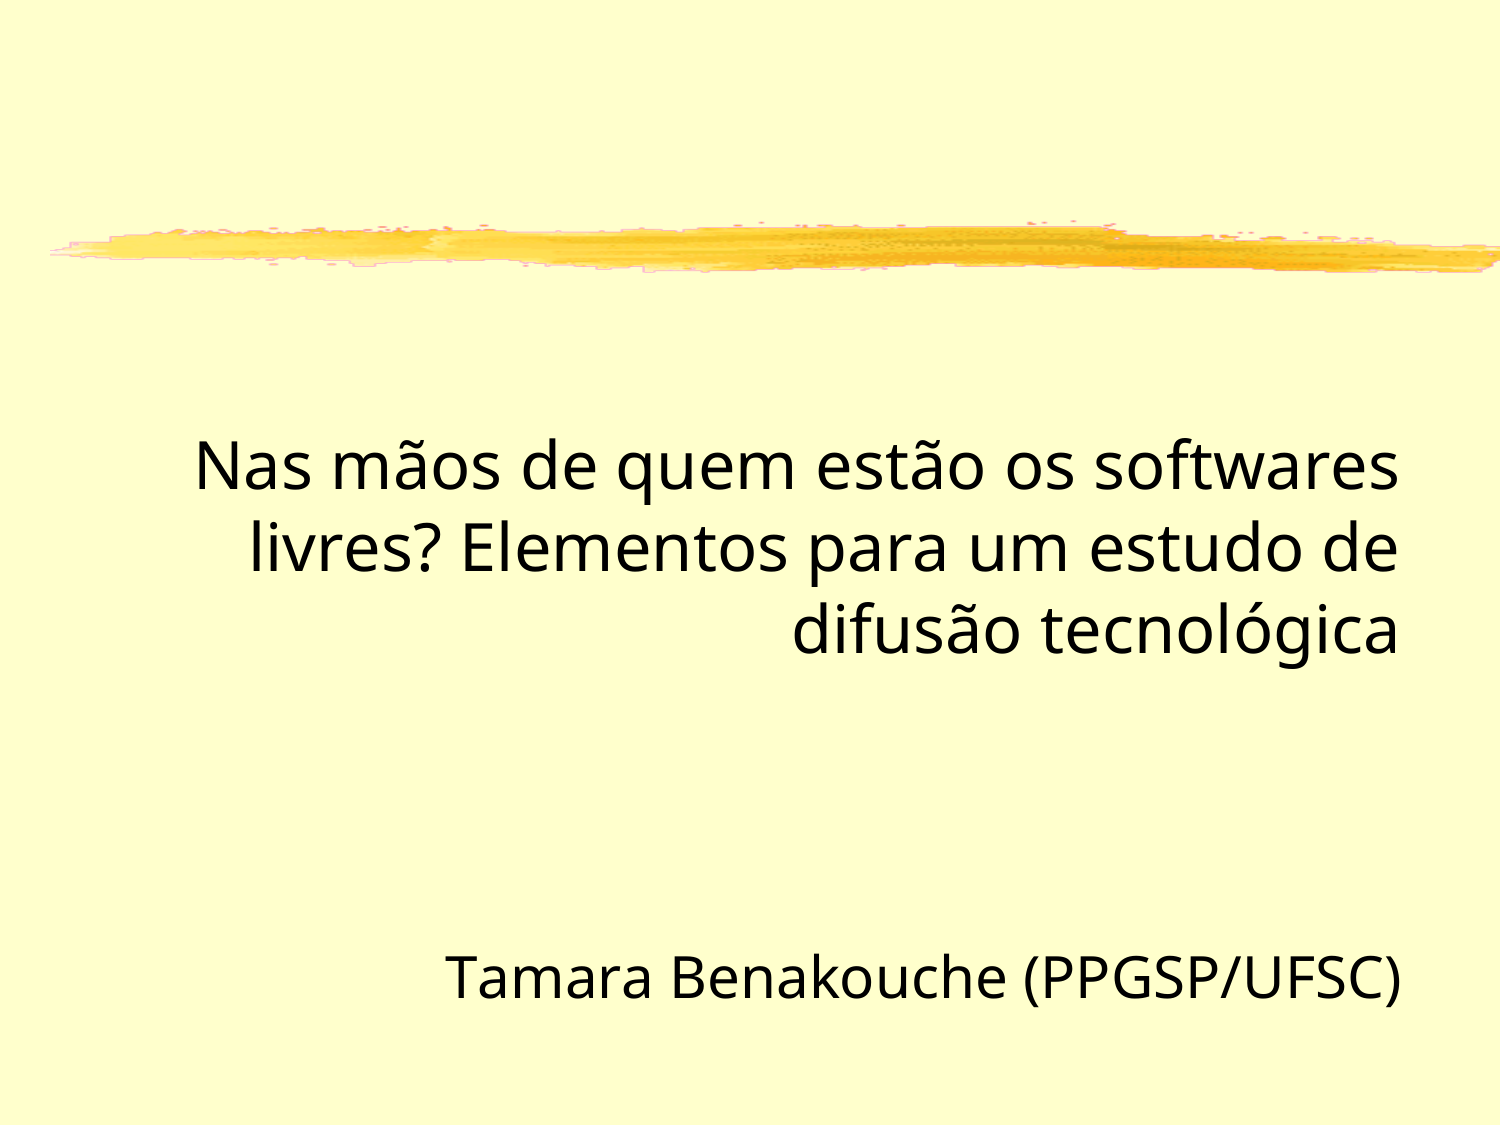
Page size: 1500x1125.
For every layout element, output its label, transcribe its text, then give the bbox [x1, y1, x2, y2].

list Nas mãos de quem estão os softwares livres? Elementos para um estudo de difusão tecnológica Tamara Benakouche (PPGSP/UFSC) [74, 309, 1417, 1017]
picture [50, 215, 1500, 284]
